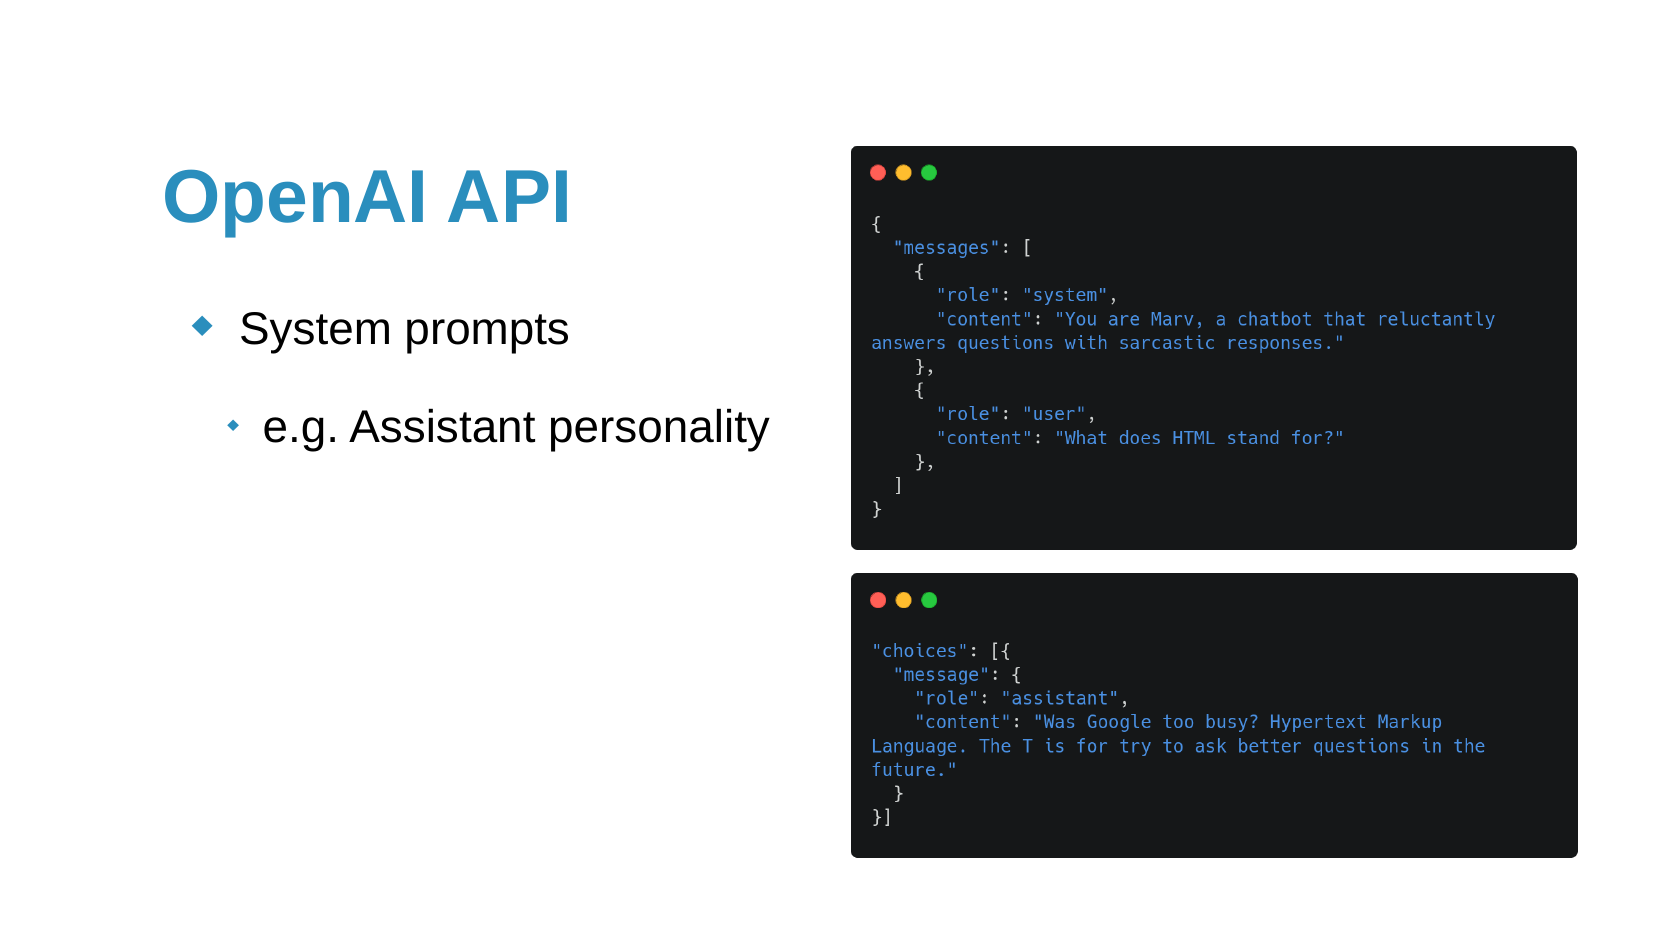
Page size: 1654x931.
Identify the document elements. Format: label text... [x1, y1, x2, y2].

text_box OpenAI API [147, 147, 779, 331]
picture [779, 74, 1649, 929]
text_box System prompts e.g. Assistant personality [177, 295, 1447, 931]
